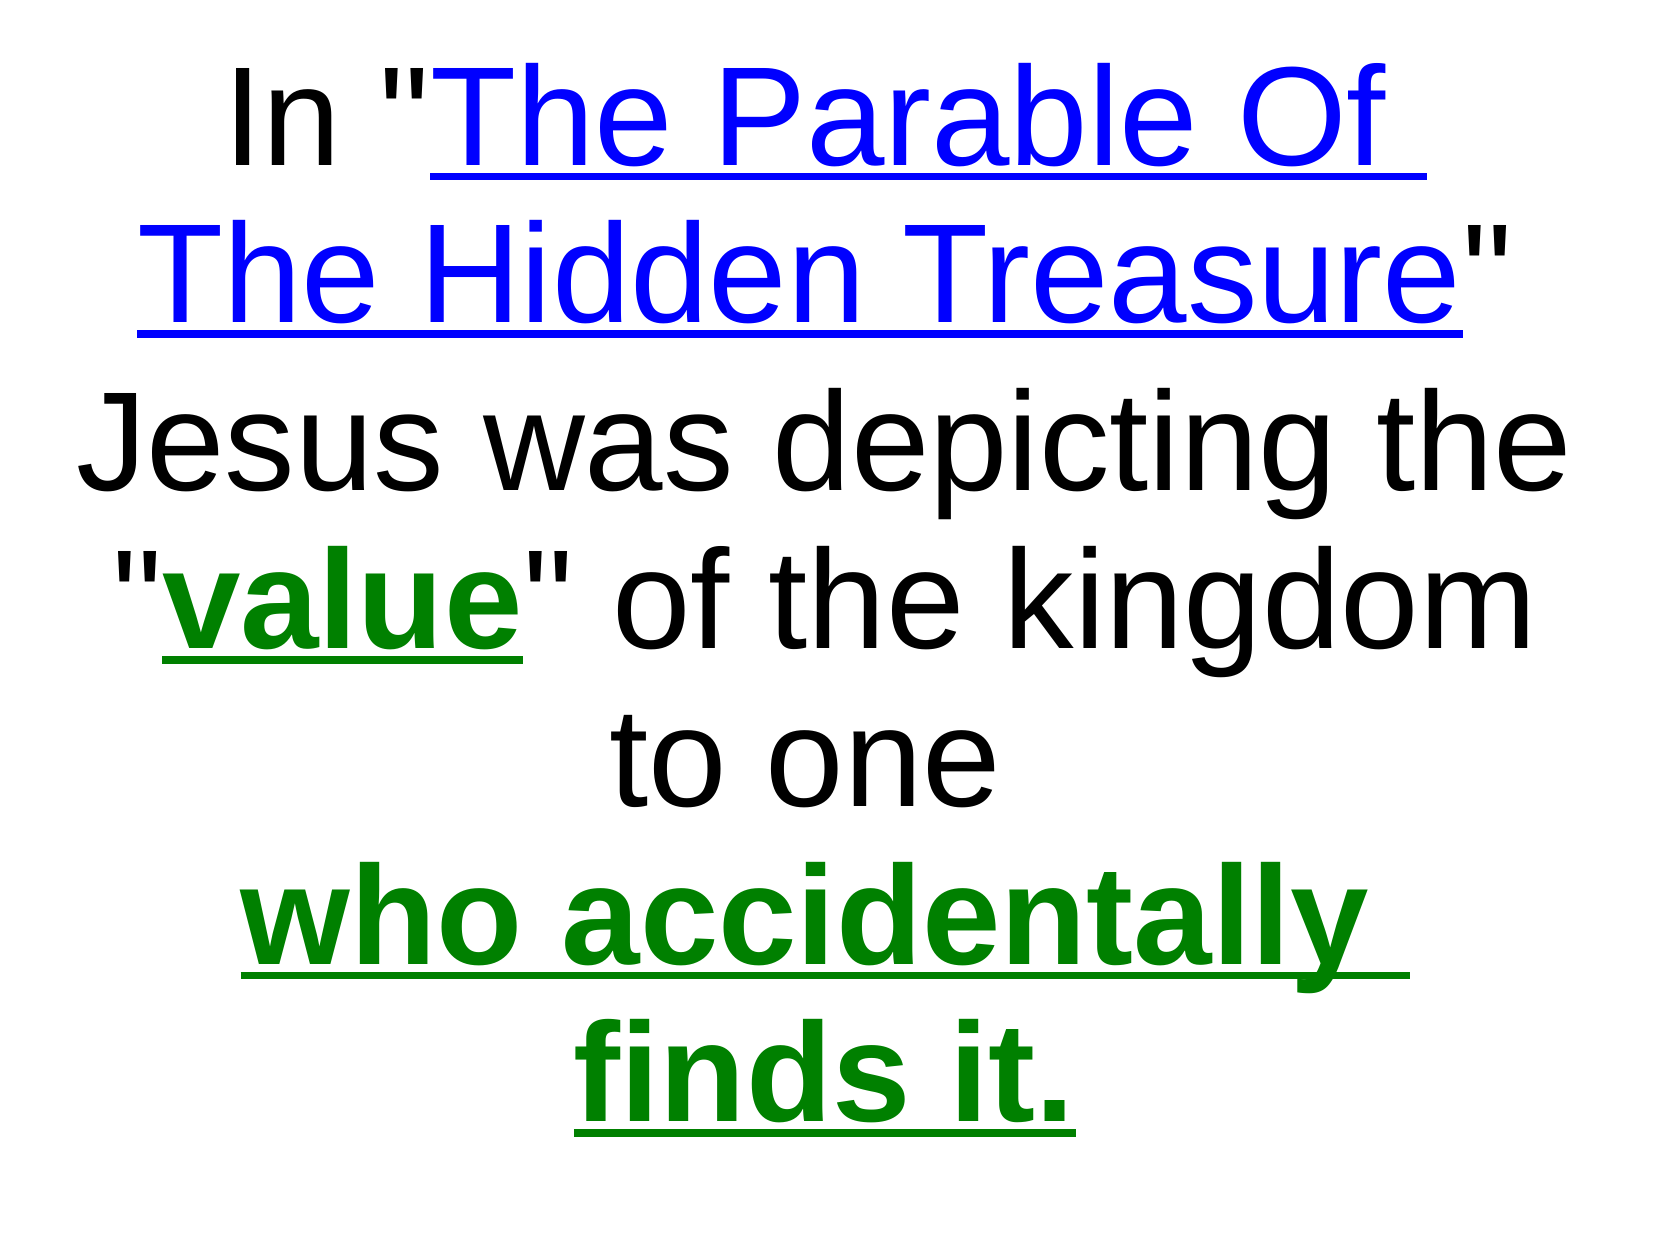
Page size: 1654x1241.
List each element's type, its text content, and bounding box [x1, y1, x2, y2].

list In "The Parable Of The Hidden Treasure" Jesus was depicting the "value" of the kingdom to one who accidentally finds it. [37, 37, 1613, 1163]
